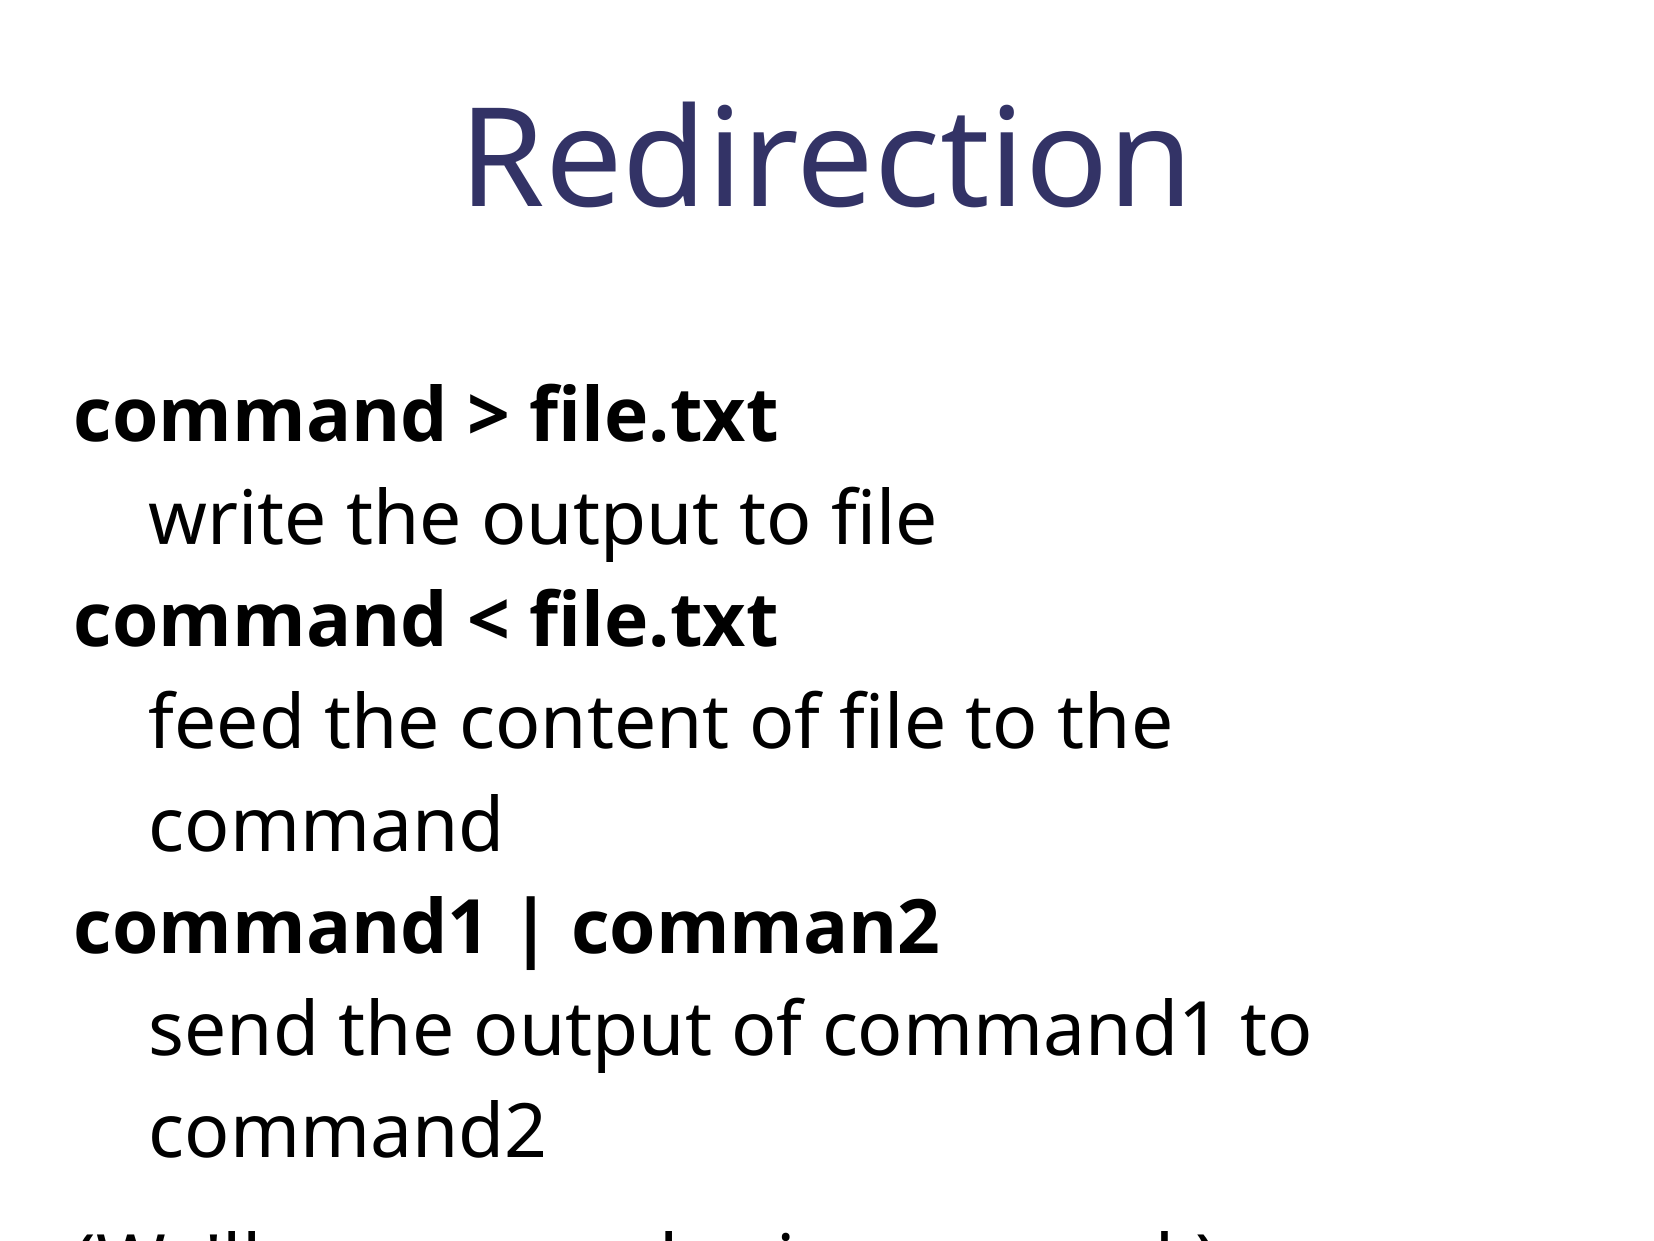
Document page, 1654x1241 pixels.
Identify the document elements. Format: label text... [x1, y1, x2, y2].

title Redirection [0, 56, 1654, 250]
text_box command > file.txt write the output to file command < file.txt feed the content of file to the command command1 | comman2 send the output of command1 to command2 (We'll see examples in a second.) [59, 354, 1625, 1241]
